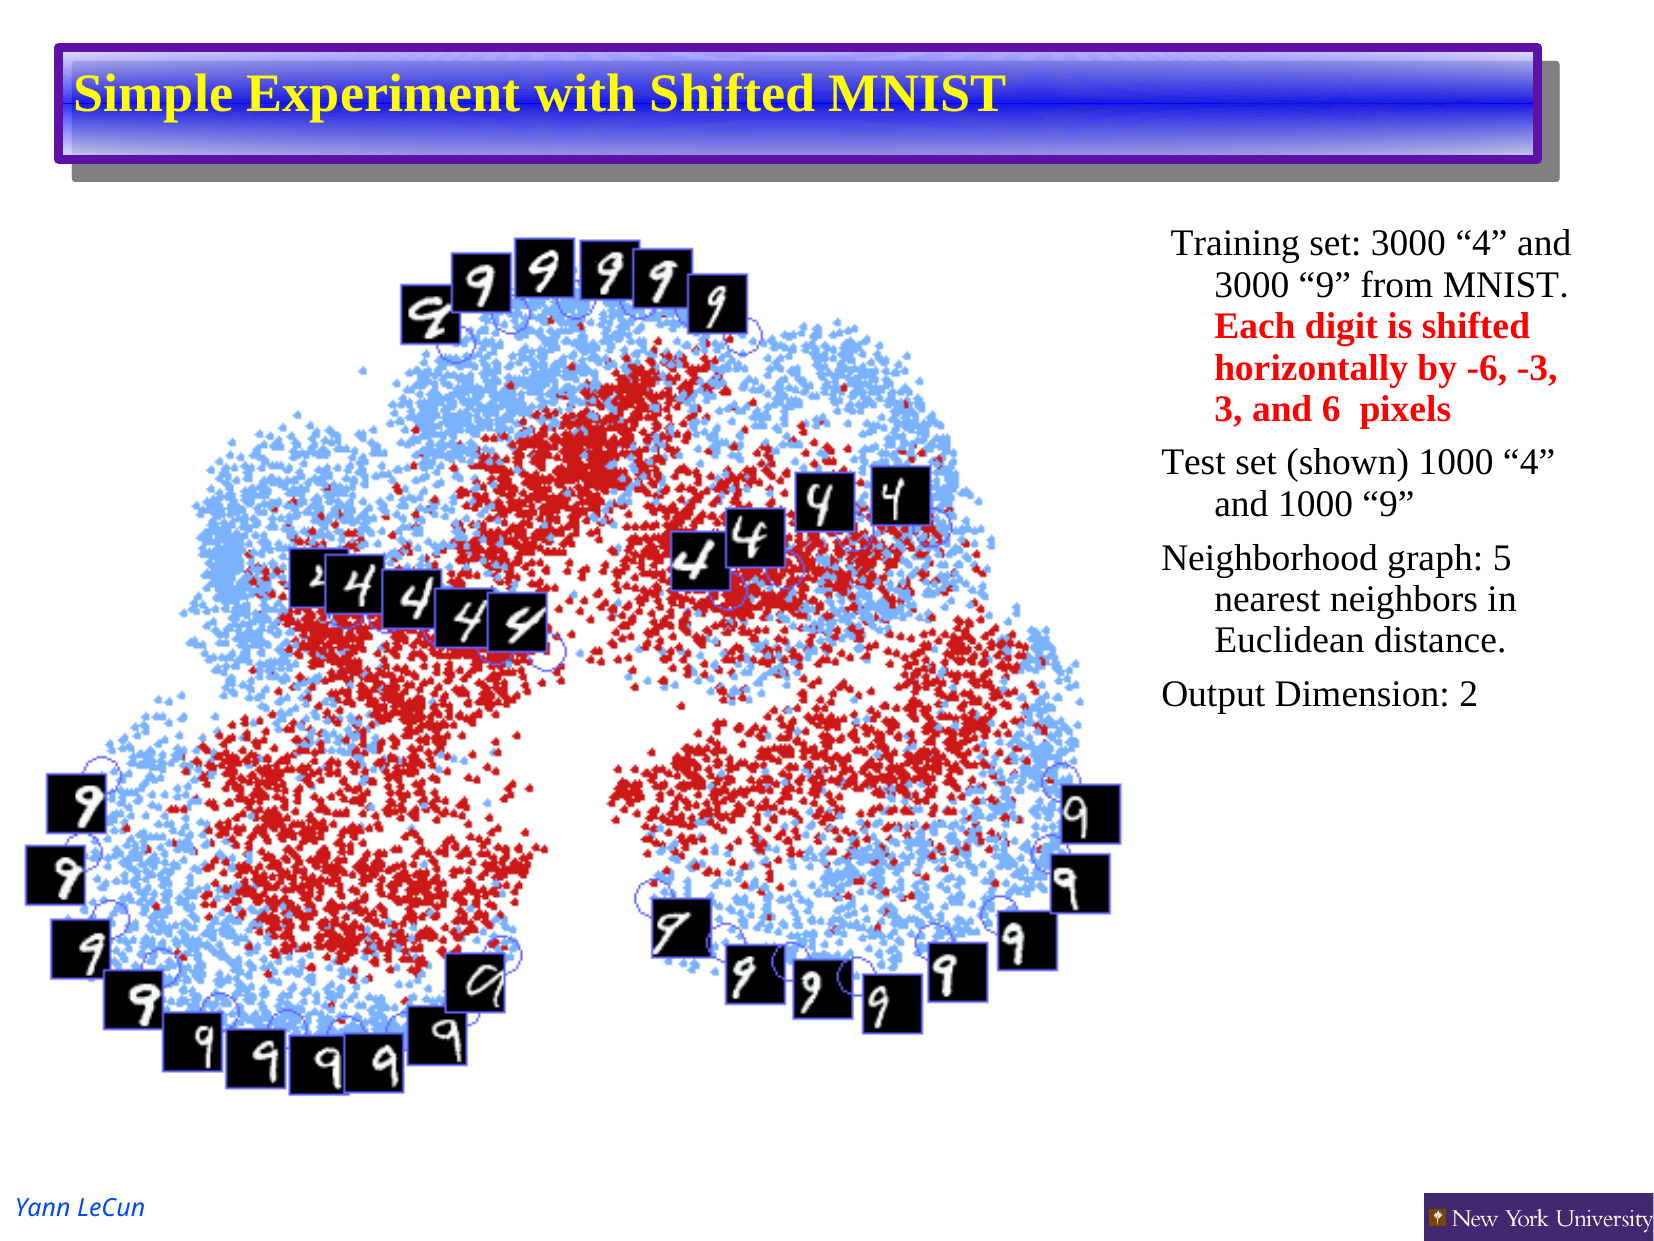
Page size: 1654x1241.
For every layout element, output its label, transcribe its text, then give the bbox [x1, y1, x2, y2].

text_box Training set: 3000 “4” and 3000 “9” from MNIST. Each digit is shifted horizontally by -6, -3, 3, and 6 pixels Test set (shown) 1000 “4” and 1000 “9” Neighborhood graph: 5 nearest neighbors in Euclidean distance. Output Dimension: 2 [1161, 222, 1578, 1088]
picture [1424, 1193, 1654, 1241]
picture [0, 177, 1162, 1118]
text_box Simple Experiment with Shifted MNIST [58, 47, 1538, 160]
